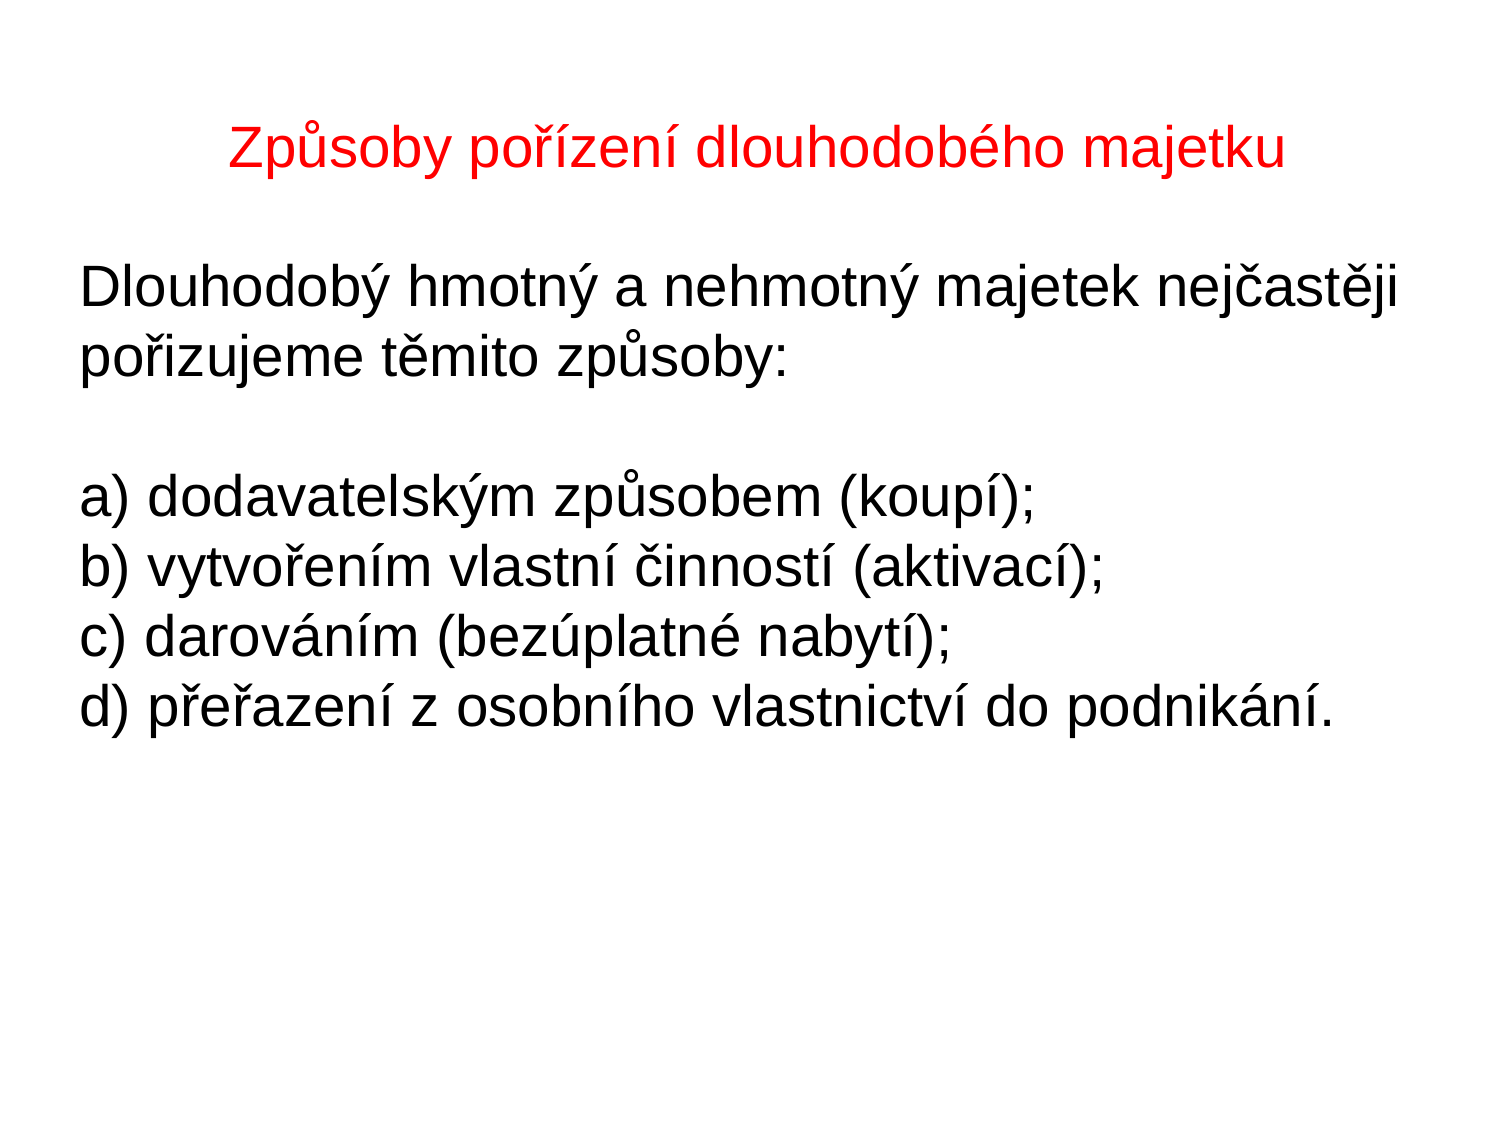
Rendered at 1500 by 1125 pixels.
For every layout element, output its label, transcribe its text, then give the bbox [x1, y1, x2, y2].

text_box Způsoby pořízení dlouhodobého majetku Dlouhodobý hmotný a nehmotný majetek nejčastěji pořizujeme těmito způsoby: dodavatelským způsobem (koupí); vytvořením vlastní činností (aktivací); darováním (bezúplatné nabytí); přeřazení z osobního vlastnictví do podnikání. [64, 31, 1436, 1097]
